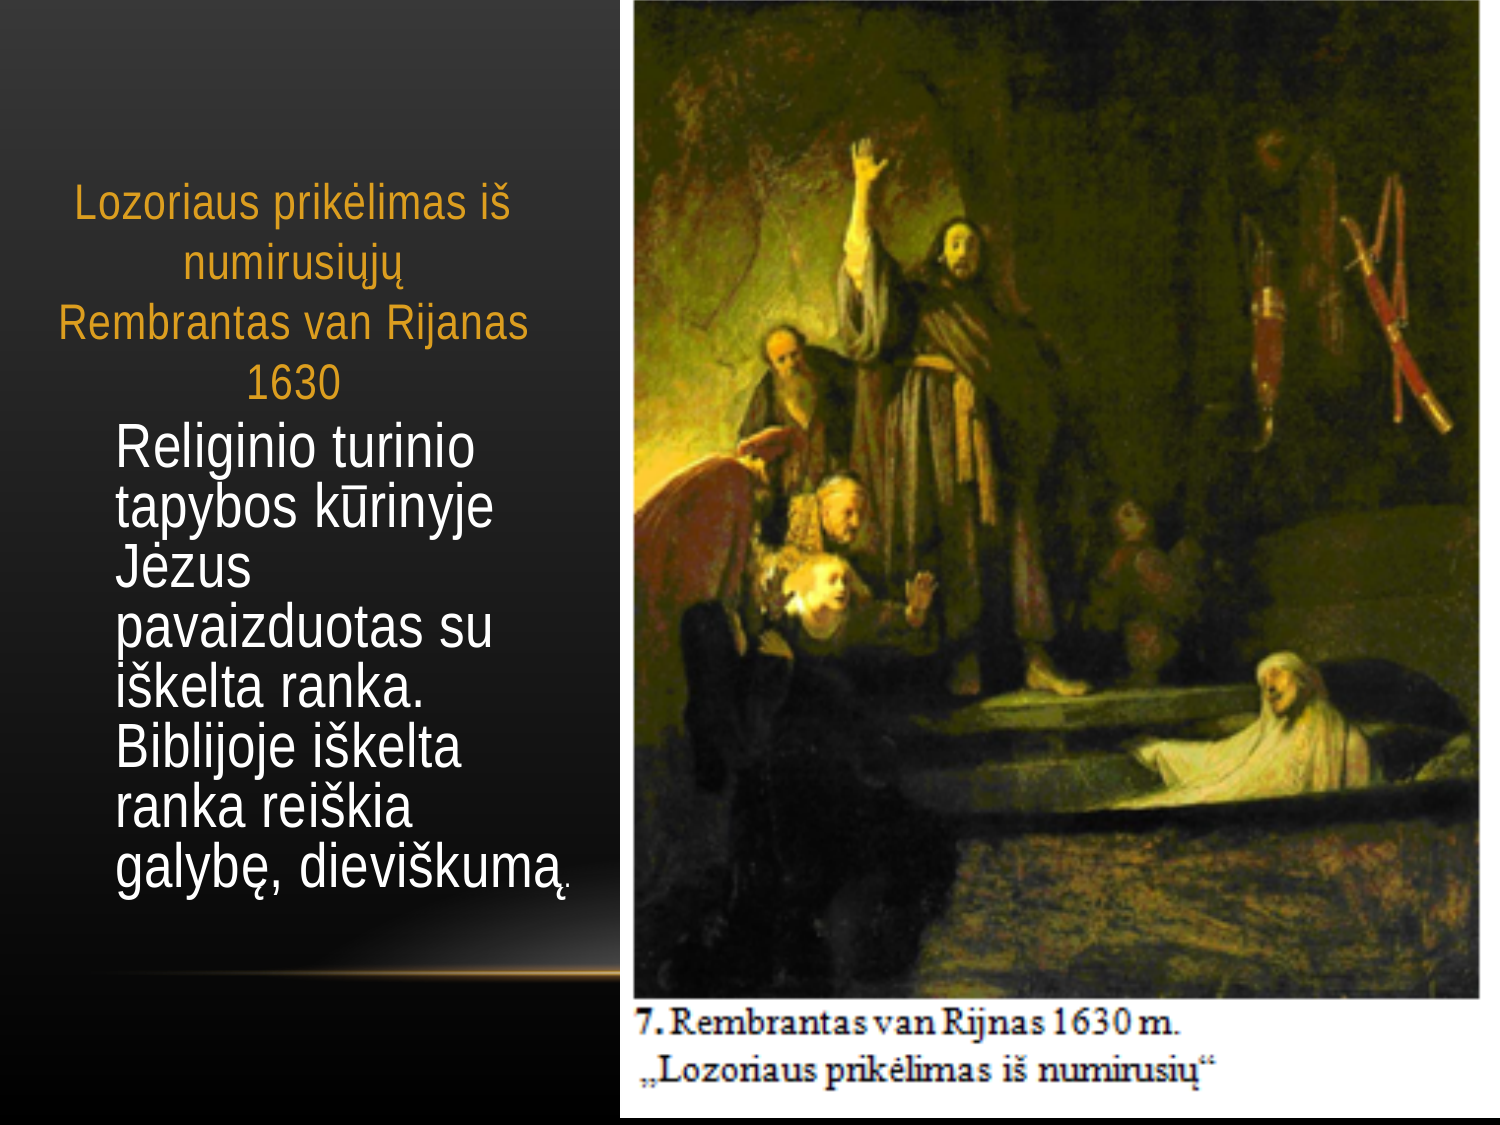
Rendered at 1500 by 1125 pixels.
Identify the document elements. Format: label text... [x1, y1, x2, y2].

title Lozoriaus prikėlimas iš numirusiųjų Rembrantas van Rijanas 1630 [0, 19, 589, 418]
picture [620, 0, 1500, 1118]
list Religinio turinio tapybos kūrinyje Jėzus pavaizduotas su iškelta ranka. Biblijoje iškelta ranka reiškia galybę, dieviškumą. [100, 417, 589, 938]
